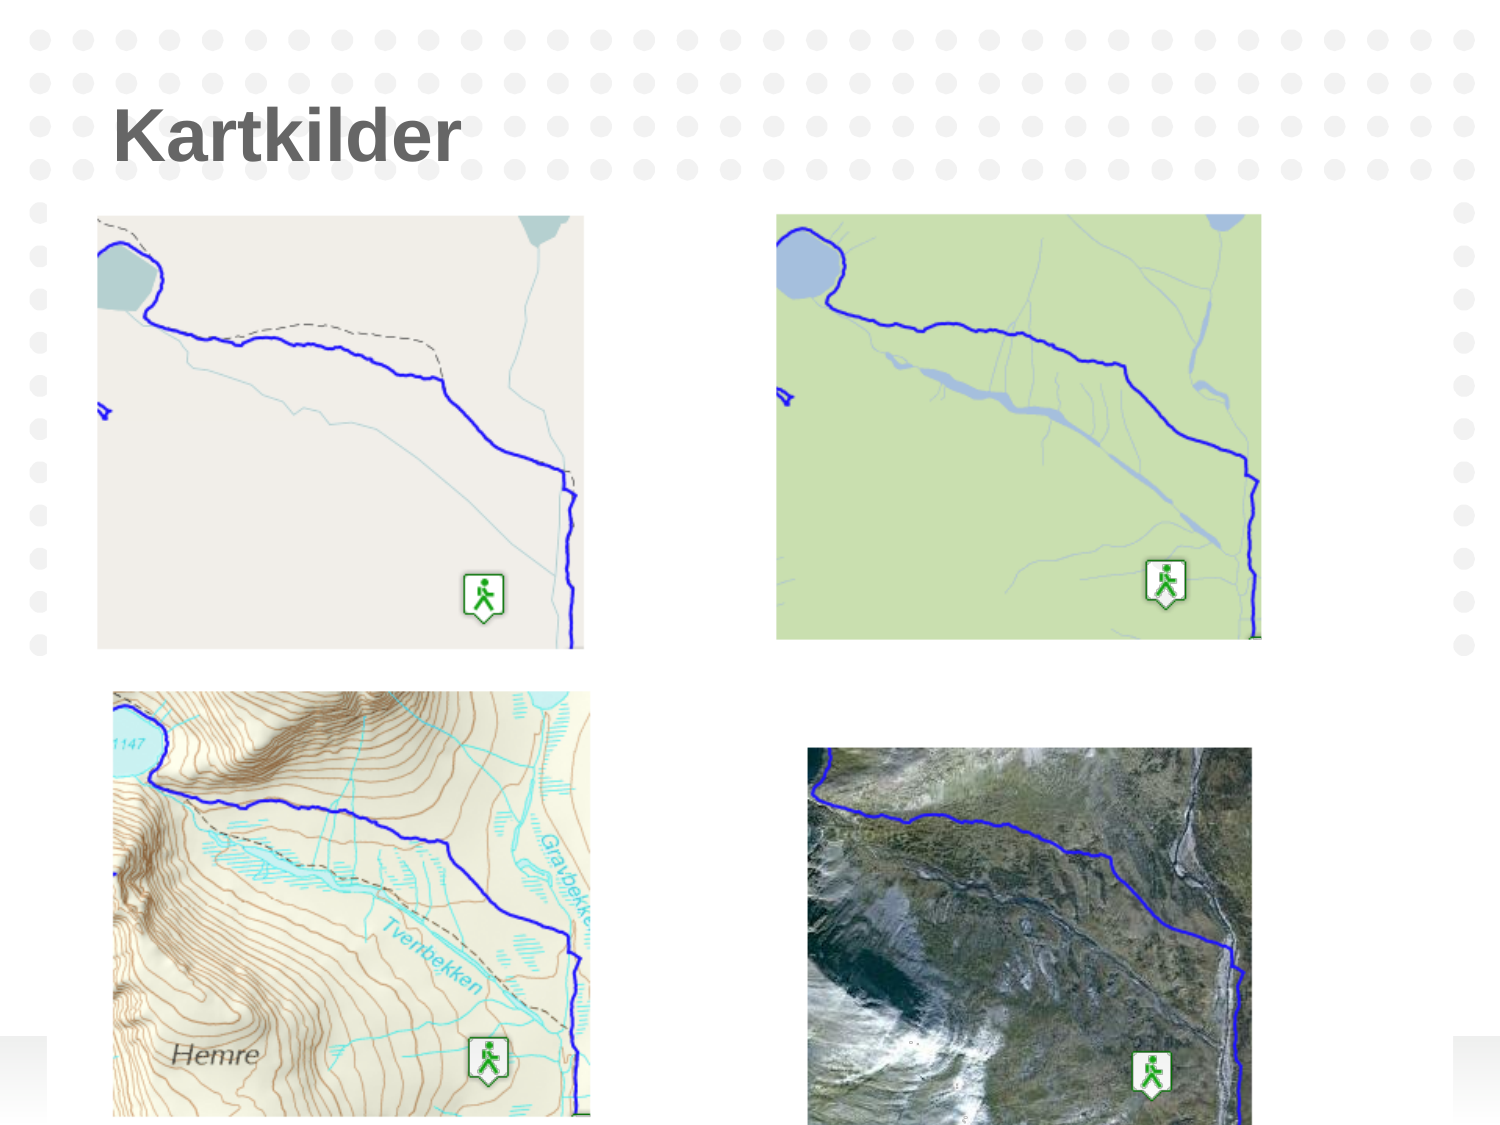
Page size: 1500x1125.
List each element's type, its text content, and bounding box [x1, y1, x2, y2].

title Kartkilder [60, 0, 1396, 192]
text_box [46, 191, 1454, 1125]
